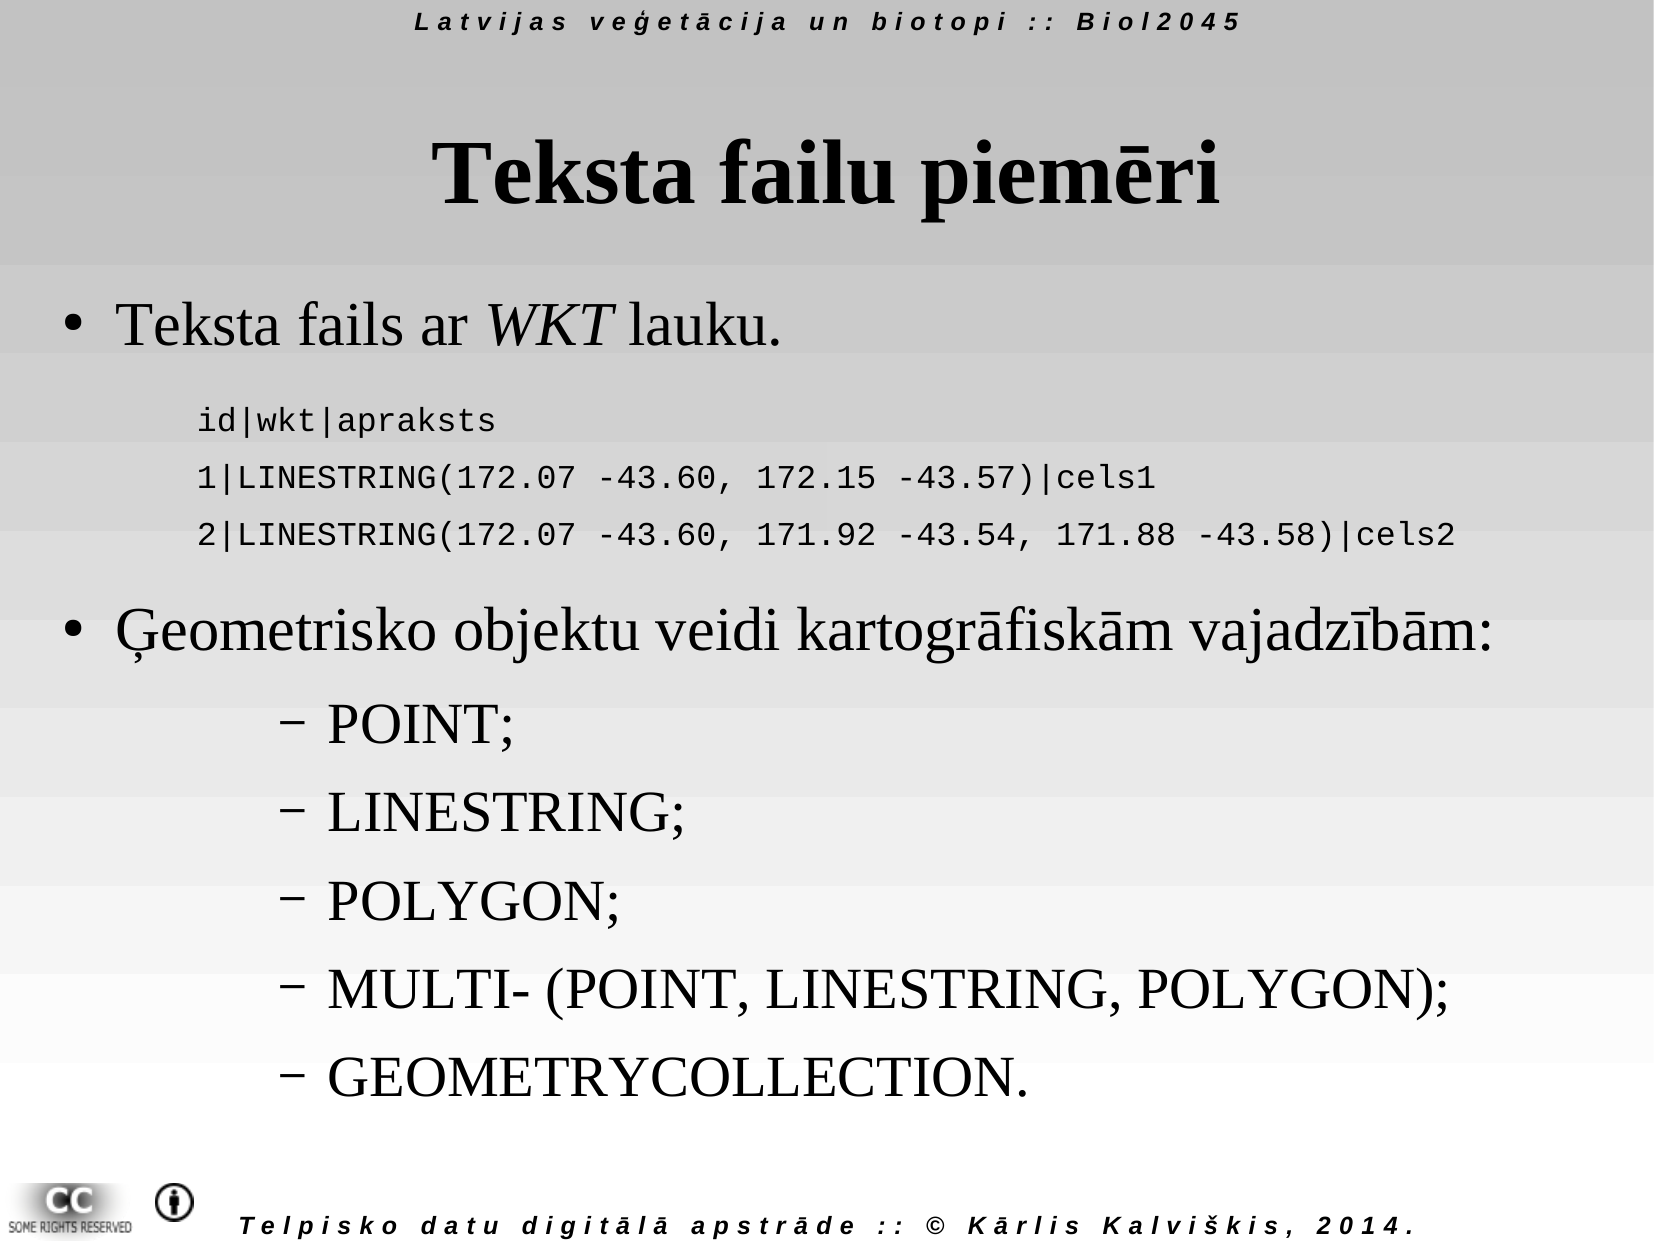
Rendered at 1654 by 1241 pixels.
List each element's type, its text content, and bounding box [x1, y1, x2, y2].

title Teksta failu piemēri [29, 56, 1625, 289]
text_box id|wkt|apraksts 1|LINESTRING(172.07 -43.60, 172.15 -43.57)|cels1 2|LINESTRING(172.07 -43.60, 171.92 -43.54, 171.88 -43.58)|cels2 [59, 377, 1595, 601]
list Teksta fails ar WKT lauku. Ģeometrisko objektu veidi kartogrāfiskām vajadzībām: POINT; LINESTRING; POLYGON; MULTI- (POINT, LINESTRING, POLYGON); GEOMETRYCOLLECTION. [44, 289, 1610, 1109]
picture [0, 0, 1654, 1241]
